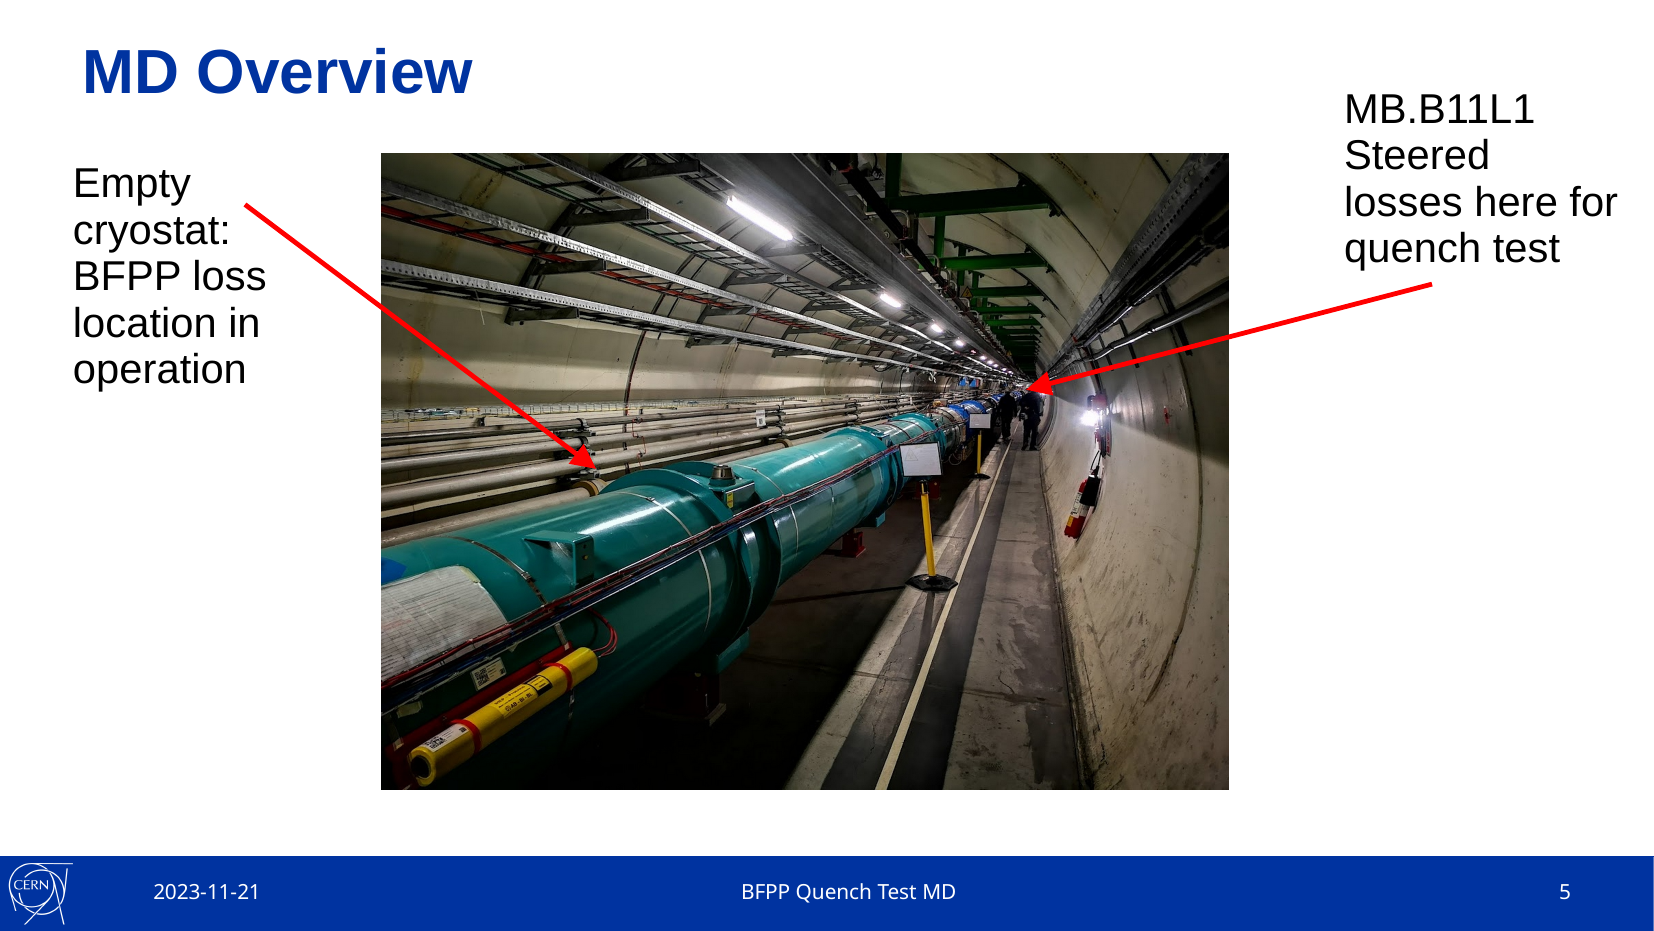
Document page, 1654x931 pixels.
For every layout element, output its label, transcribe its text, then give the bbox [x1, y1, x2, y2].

title MD Overview [82, 36, 1571, 108]
picture [5, 859, 78, 928]
text_box MB.B11L1 Steered losses here for quench test [1329, 78, 1634, 279]
picture [381, 153, 1229, 790]
text_box Empty cryostat: BFPP loss location in operation [58, 152, 363, 400]
